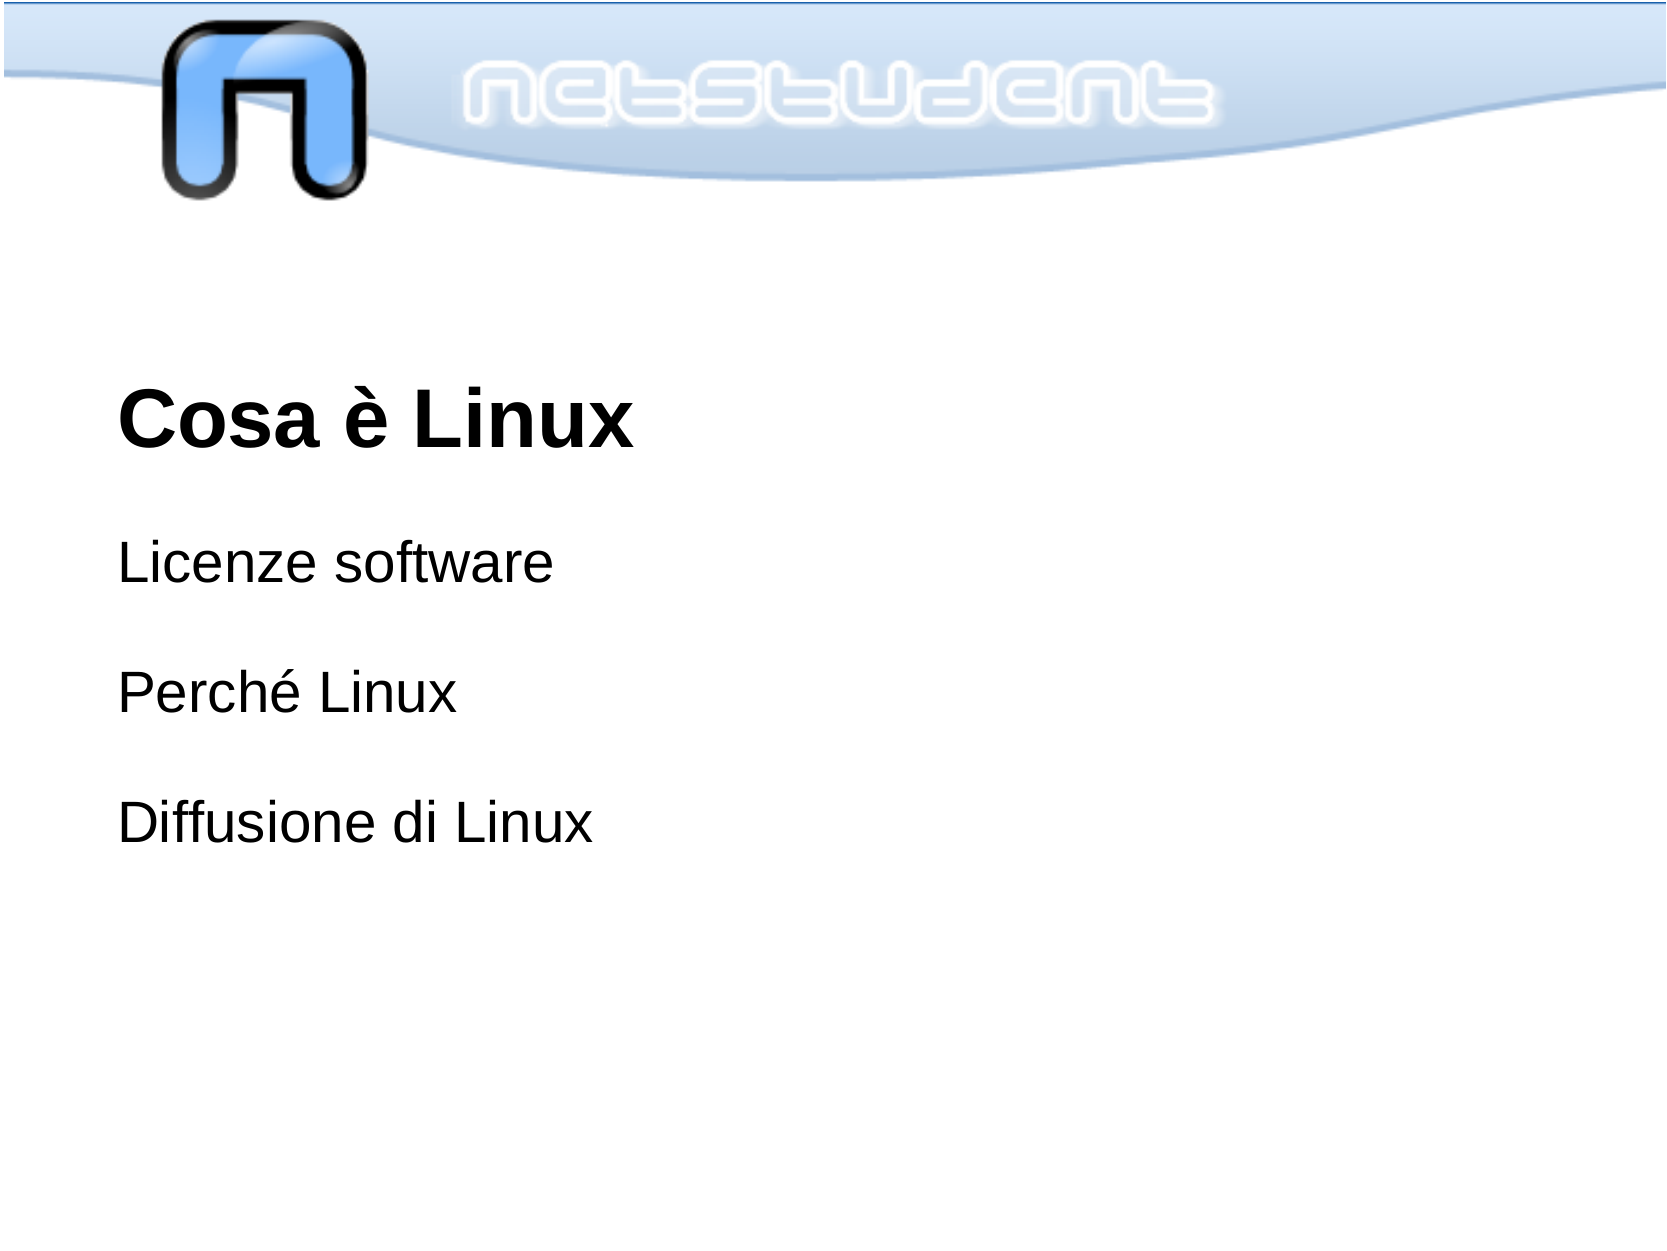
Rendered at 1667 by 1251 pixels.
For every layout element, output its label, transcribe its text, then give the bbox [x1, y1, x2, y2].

picture [0, 0, 1667, 1251]
title Cosa è Linux Licenze software Perché Linux Diffusione di Linux [110, 237, 1530, 1055]
